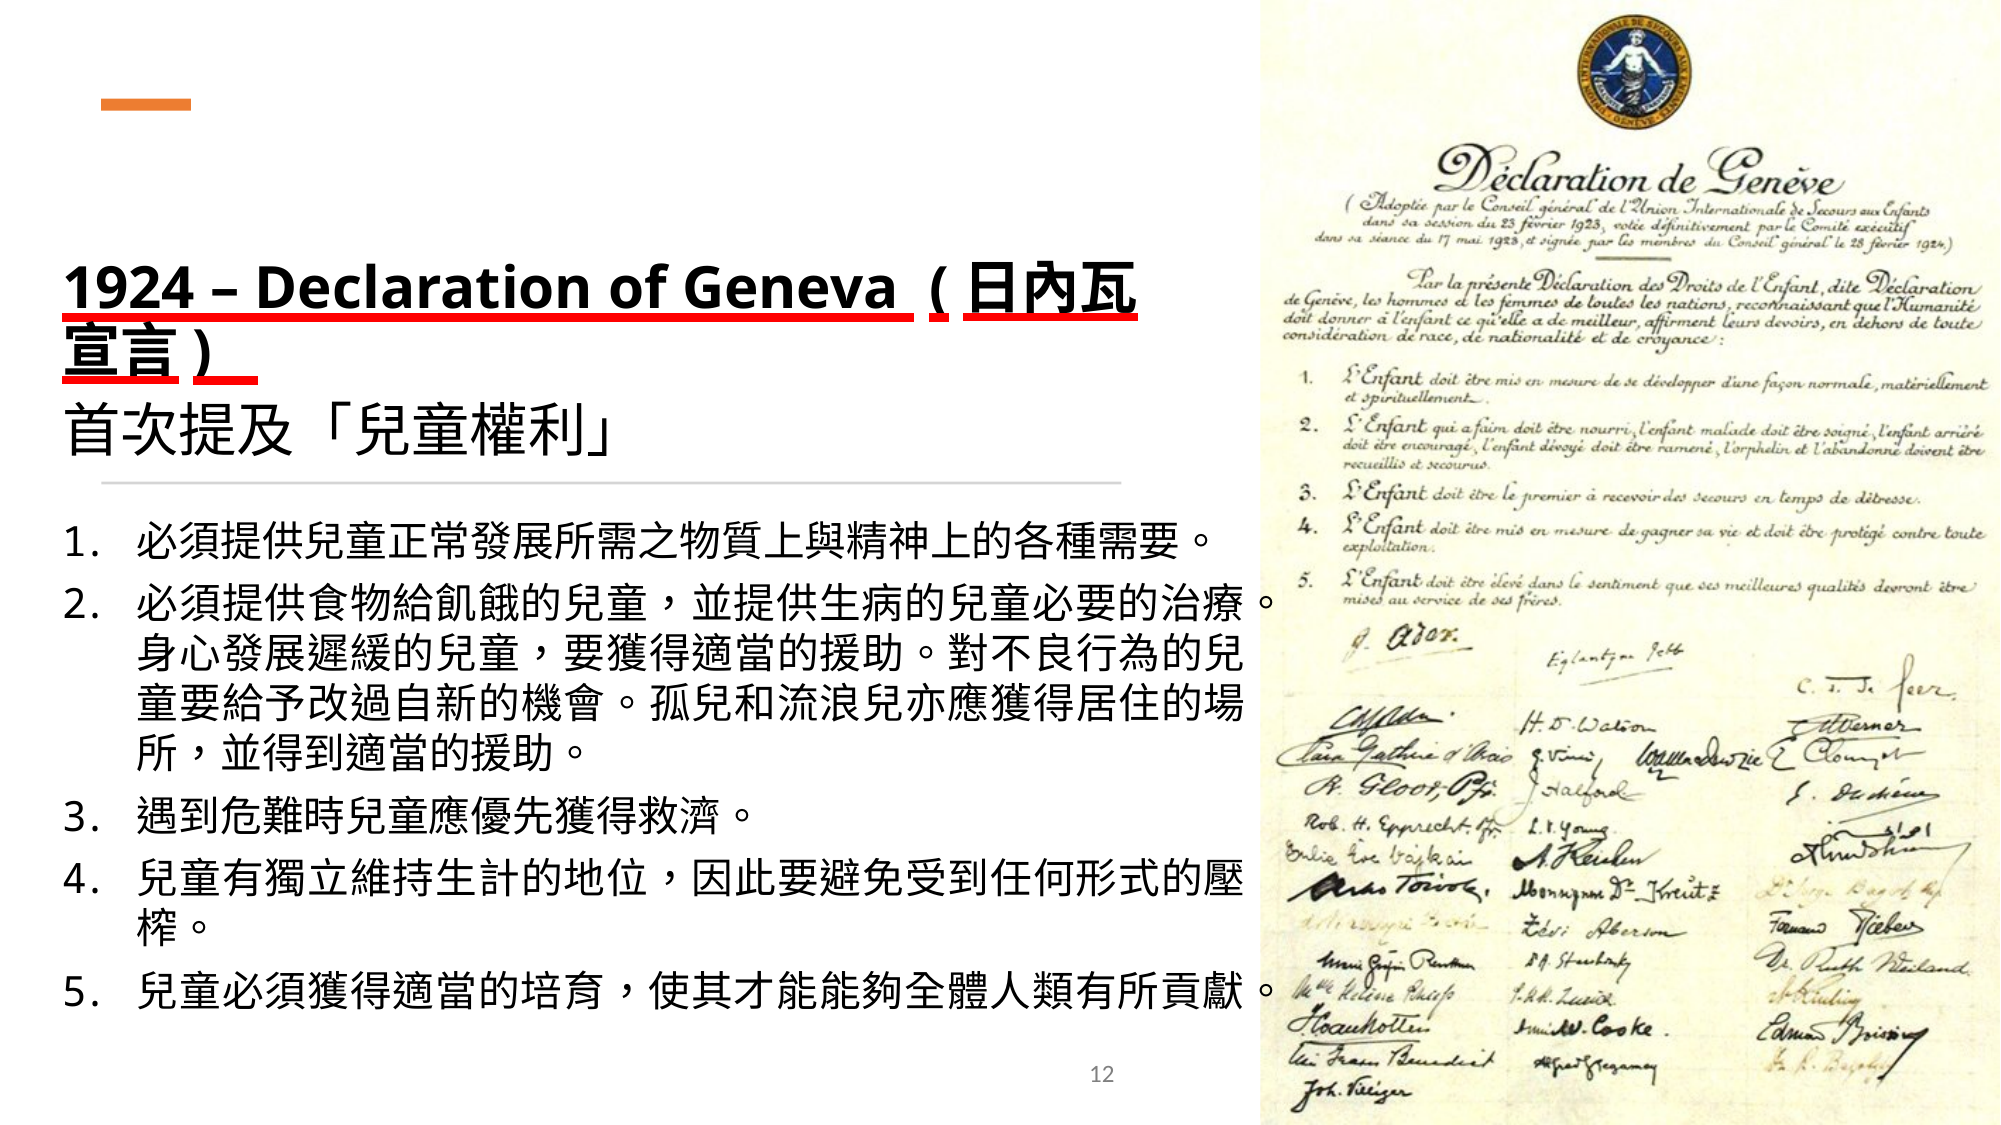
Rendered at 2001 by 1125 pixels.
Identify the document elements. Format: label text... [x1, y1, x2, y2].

slide_number <編號> [919, 1042, 1130, 1103]
picture [1262, 598, 1270, 606]
list 1924 – Declaration of Geneva (日內瓦宣言) 首次提及「兒童權利」 [47, 250, 1207, 425]
picture [1262, 986, 1270, 994]
text_box 必須提供兒童正常發展所需之物質上與精神上的各種需要。 必須提供食物給飢餓的兒童，並提供生病的兒童必要的治療。身心發展遲緩的兒童，要獲得適當的援助。對不良行為的兒童要給予改過自新的機會。孤兒和流浪兒亦應獲得居住的場所，並得到適當的援助。 遇到危難時兒童應優先獲得救濟。 兒童有獨立維持生計的地位，因此要避免受到任何形式的壓榨。 兒童必須獲得適當的培育，使其才能能夠全體人類有所貢獻。 [47, 507, 1261, 1023]
picture [1260, 0, 2000, 1125]
text_box [0, 0, 1260, 1125]
